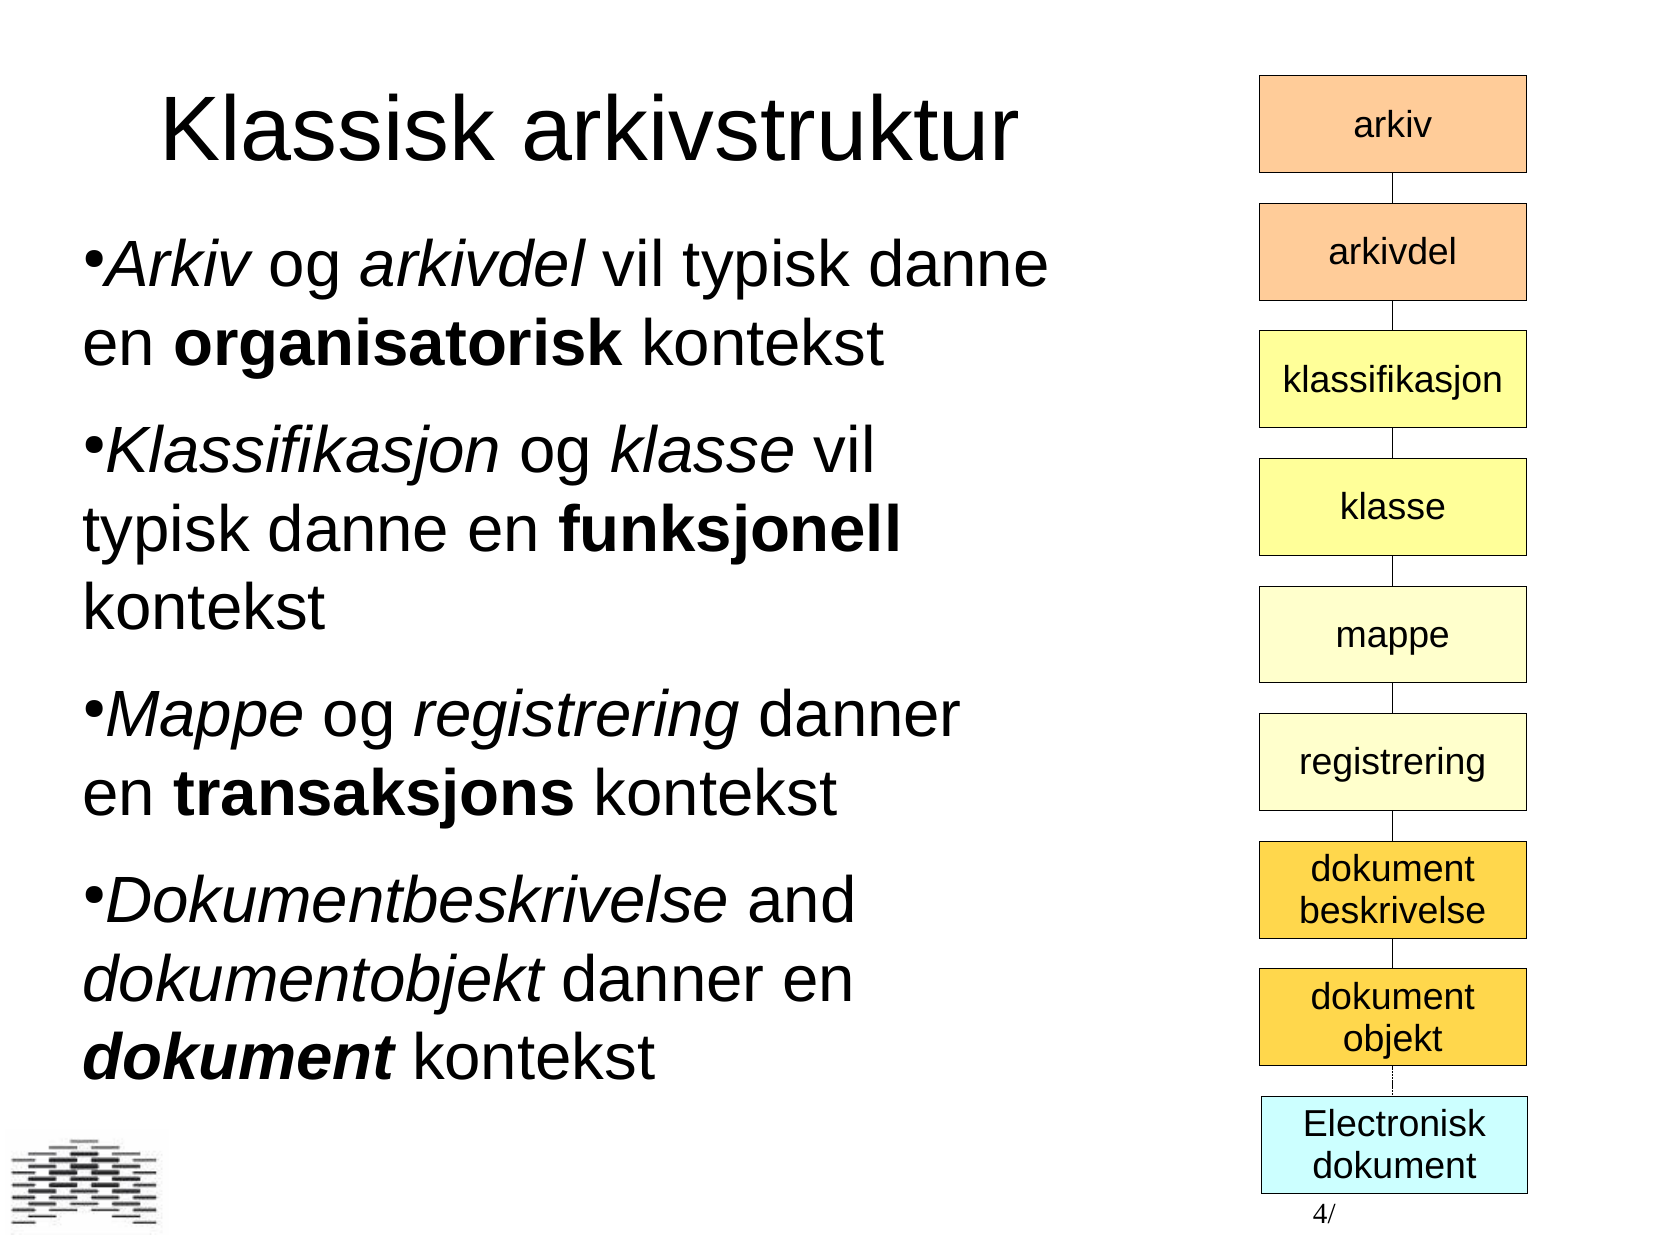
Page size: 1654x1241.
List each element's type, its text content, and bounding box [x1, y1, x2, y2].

title Klassisk arkivstruktur [82, 49, 1571, 199]
text_box Electronisk dokument [1261, 1096, 1528, 1194]
text_box arkiv [1259, 75, 1527, 173]
text_box klassifikasjon [1259, 330, 1527, 428]
text_box dokument objekt [1259, 968, 1527, 1066]
text_box registrering [1259, 713, 1527, 811]
text_box mappe [1259, 586, 1527, 683]
text_box klasse [1259, 458, 1527, 556]
text_box dokument beskrivelse [1259, 841, 1527, 939]
list Arkiv og arkivdel vil typisk danne en organisatorisk kontekst Klassifikasjon og klasse vil typisk danne en funksjonell kontekst Mappe og registrering danner en transaksjons kontekst Dokumentbeskrivelse and dokumentobjekt danner en dokument kontekst [82, 221, 1051, 1160]
text_box arkivdel [1259, 203, 1527, 301]
